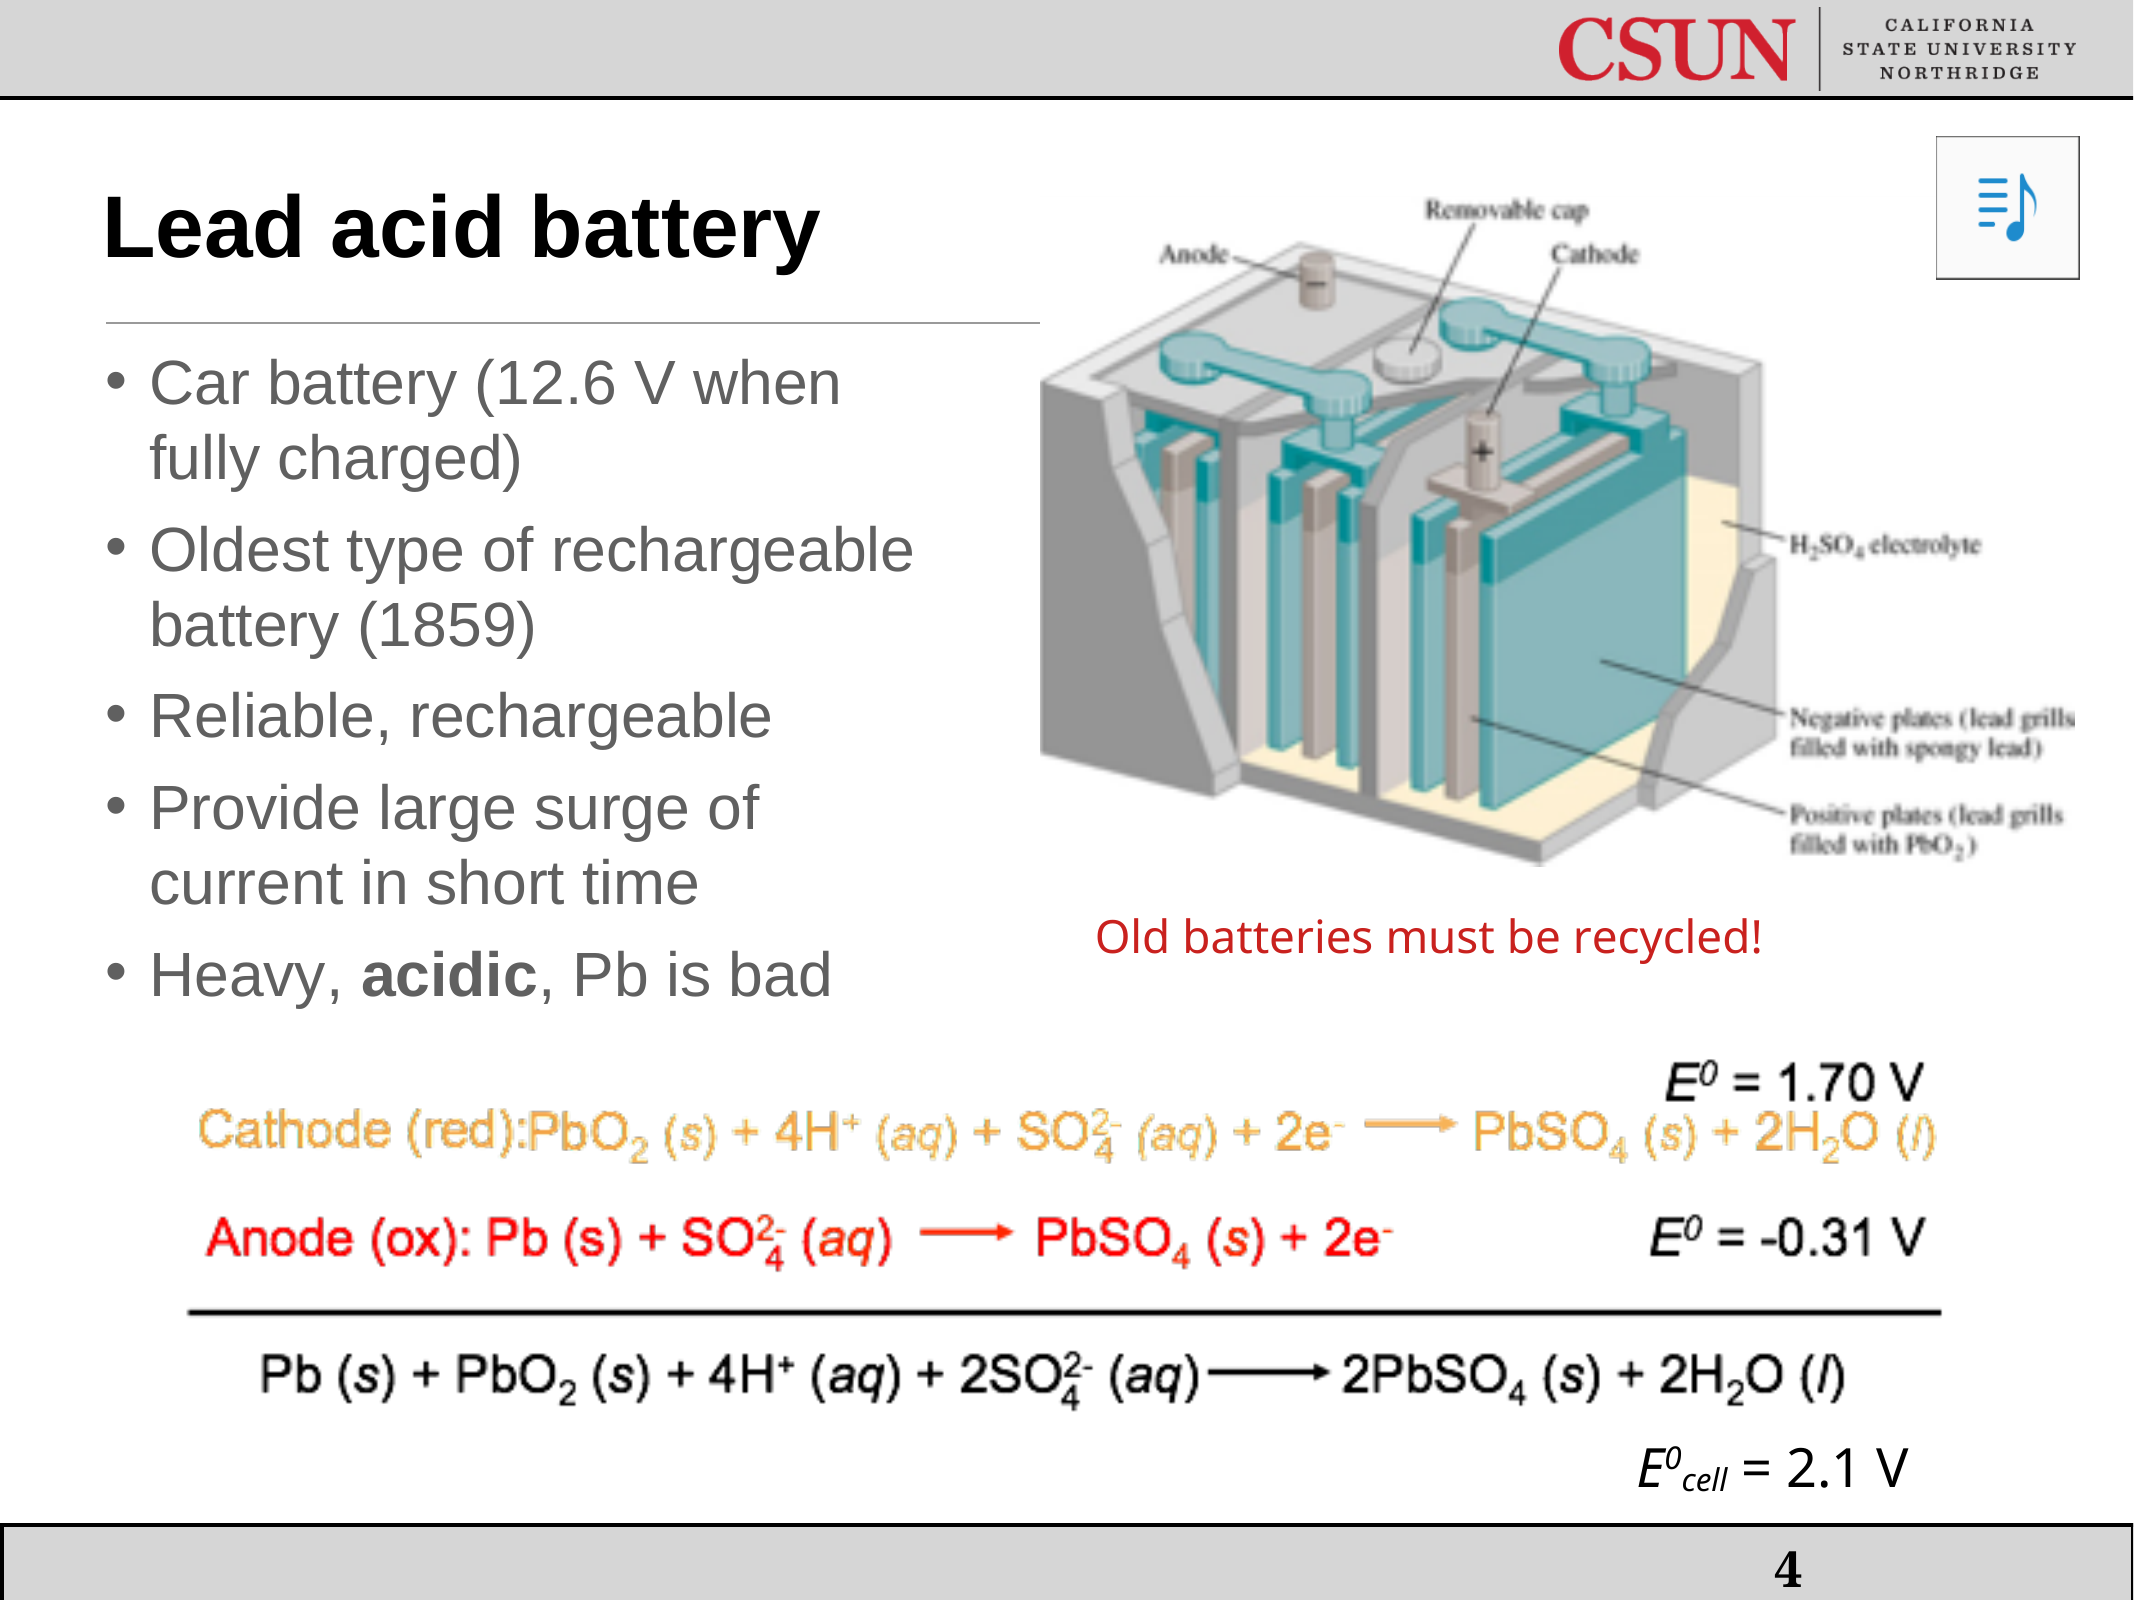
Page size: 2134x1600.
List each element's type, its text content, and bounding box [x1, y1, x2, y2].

text_box Old batteries must be recycled! [1080, 900, 1836, 970]
picture [1559, 7, 2076, 91]
picture [180, 1040, 1955, 1427]
title Lead acid battery [93, 104, 2040, 284]
text_box [1935, 135, 2081, 281]
text_box E0cell = 2.1 V [1621, 1426, 1981, 1506]
list Car battery (12.6 V when fully charged) Oldest type of rechargeable battery (1859) Reliable, rechargeable Provide large surge of current in short time Heavy, acidic, Pb is bad [97, 334, 946, 1036]
picture [1040, 195, 2075, 867]
